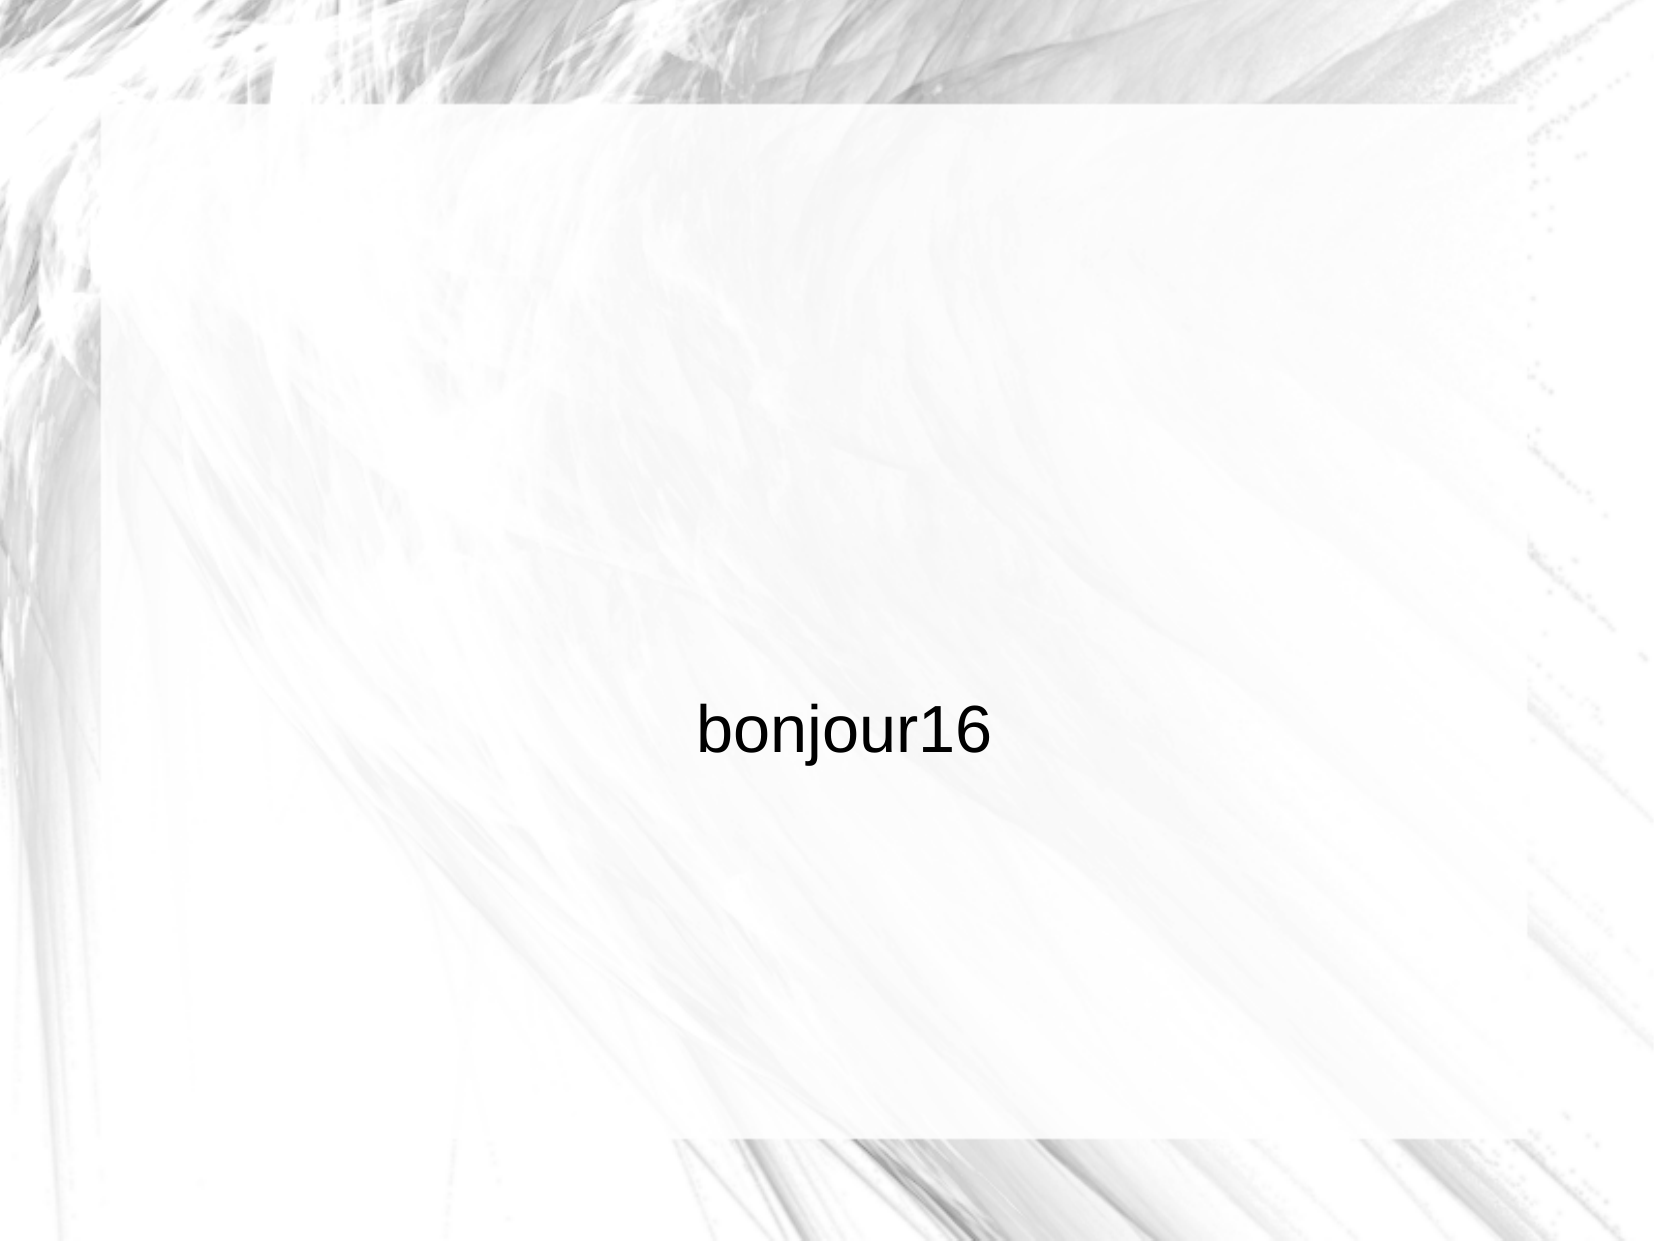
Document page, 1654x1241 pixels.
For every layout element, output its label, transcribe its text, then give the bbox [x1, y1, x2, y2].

subtitle bonjour16 [118, 319, 1571, 1139]
picture [0, 0, 1654, 1241]
